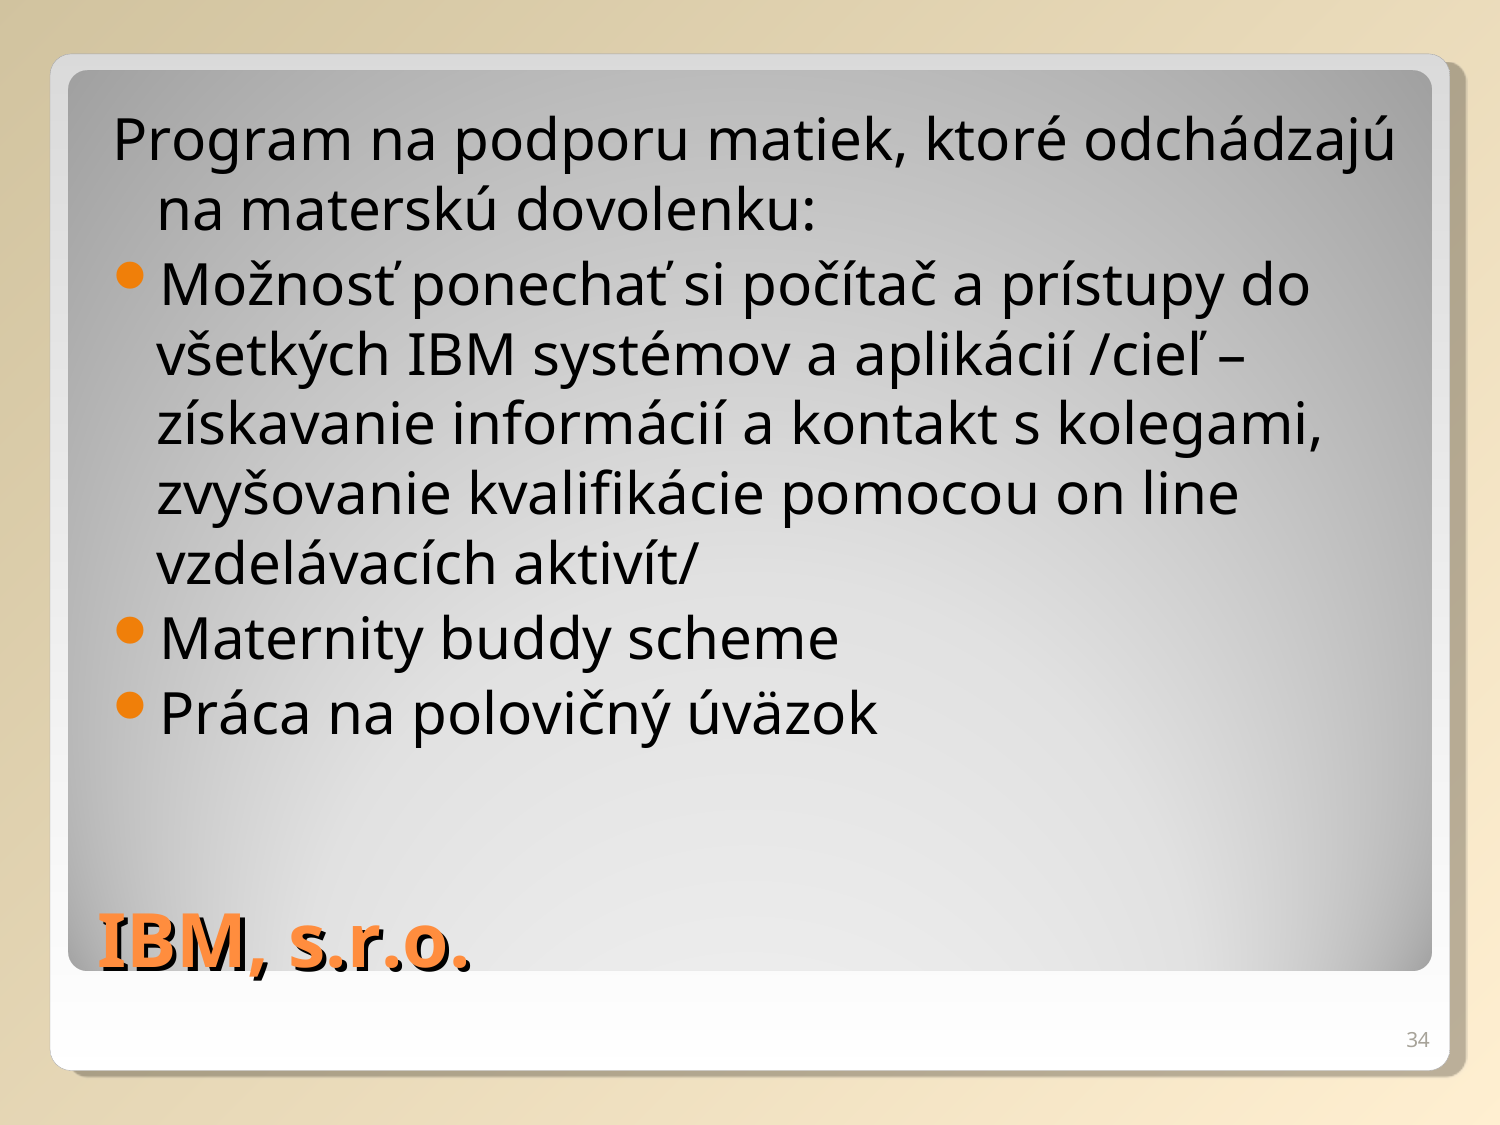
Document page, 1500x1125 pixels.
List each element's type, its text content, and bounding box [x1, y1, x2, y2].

picture [67, 69, 1433, 972]
list Program na podporu matiek, ktoré odchádzajú na materskú dovolenku: Možnosť ponechať si počítač a prístupy do všetkých IBM systémov a aplikácií /cieľ – získavanie informácií a kontakt s kolegami, zvyšovanie kvalifikácie pomocou on line vzdelávacích aktivít/ Maternity buddy scheme Práca na polovičný úväzok [82, 86, 1426, 774]
title IBM, s.r.o. [82, 817, 1426, 991]
text_box <number> [1369, 1002, 1445, 1063]
